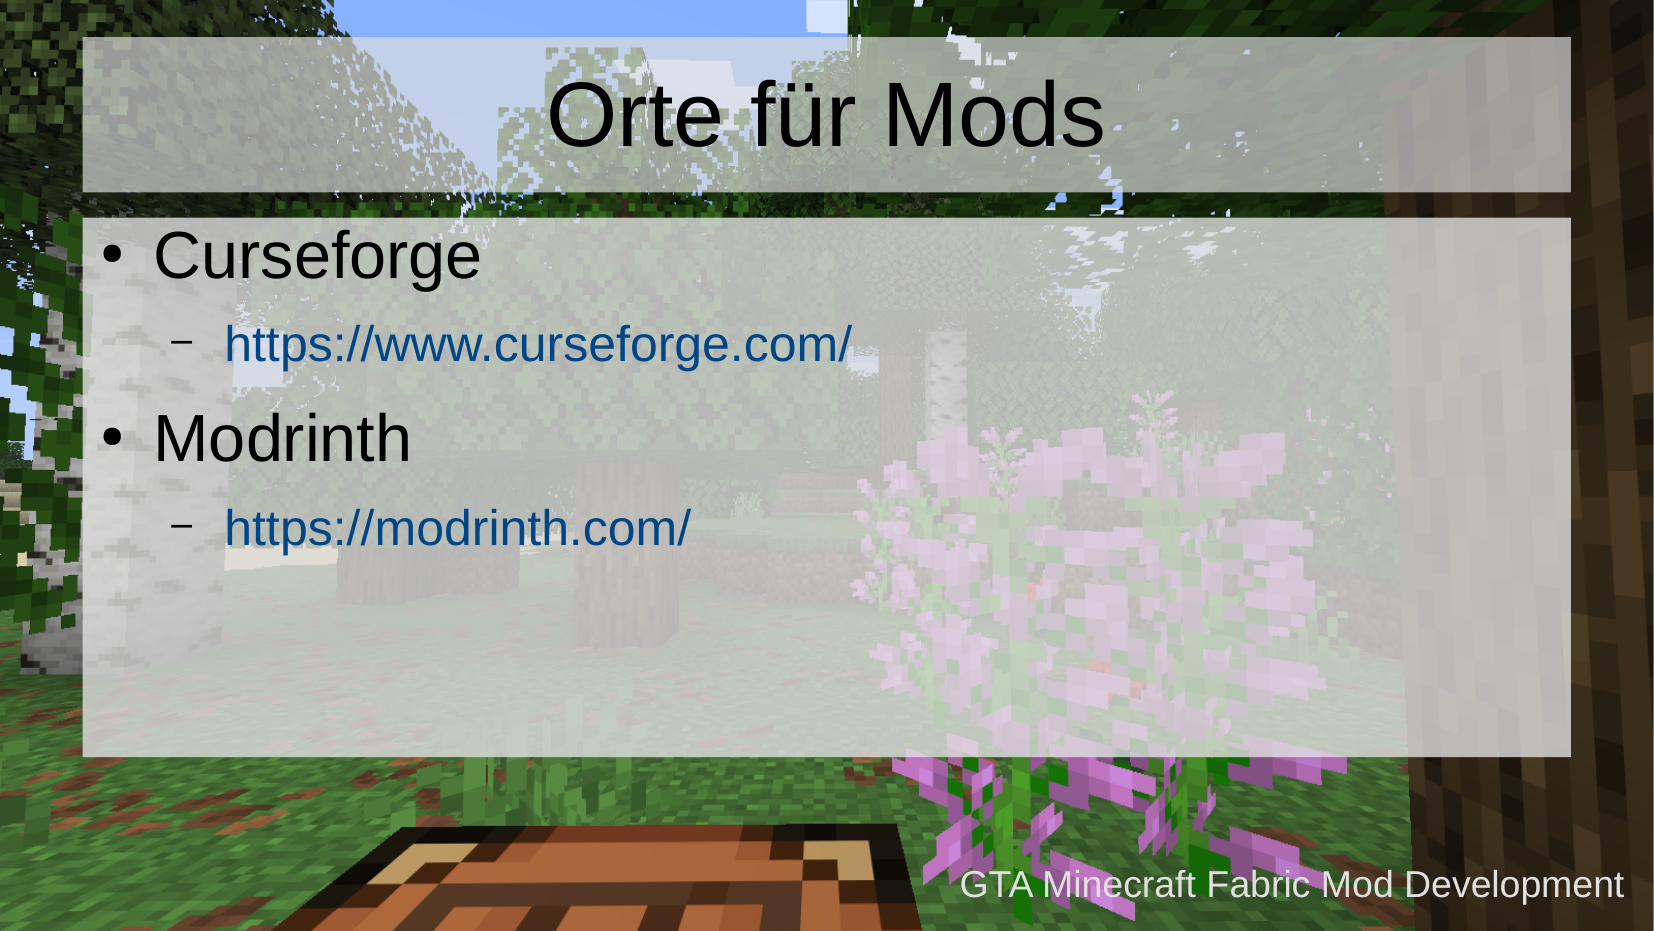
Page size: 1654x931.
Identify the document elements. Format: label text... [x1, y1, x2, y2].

picture [0, 0, 1654, 931]
title Orte für Mods [82, 37, 1571, 193]
list Curseforge https://www.curseforge.com/ Modrinth https://modrinth.com/ [82, 217, 1571, 758]
